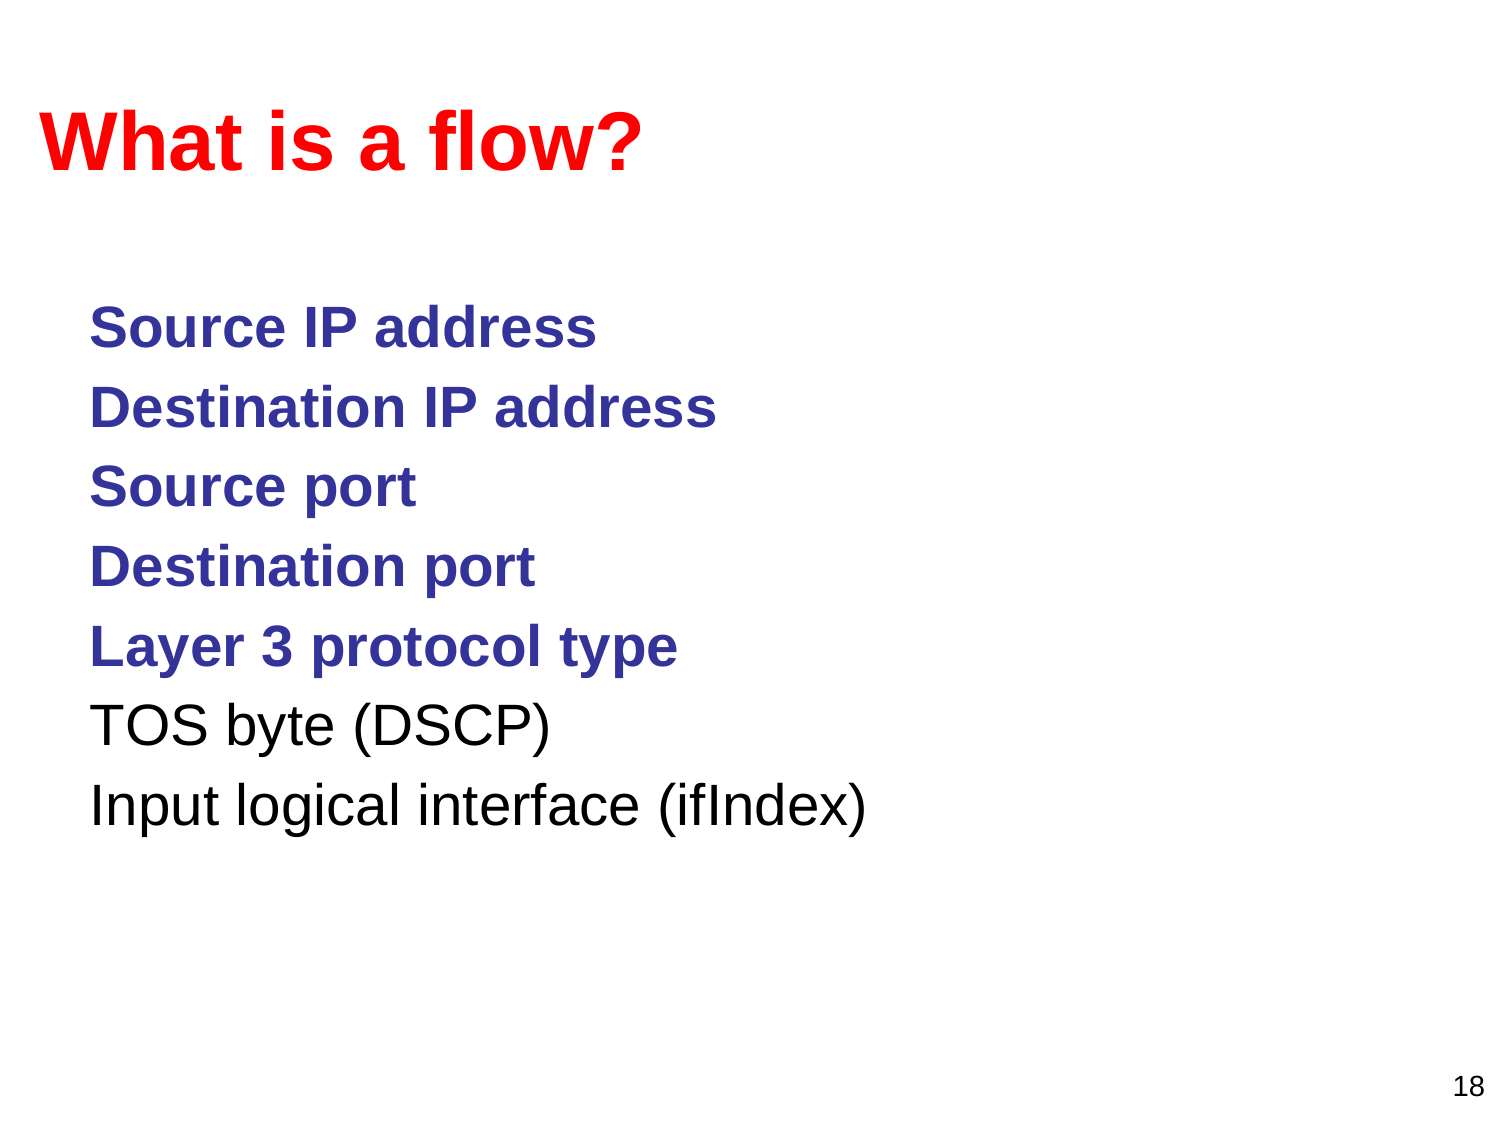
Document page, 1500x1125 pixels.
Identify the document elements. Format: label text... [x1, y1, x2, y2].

list Source IP address Destination IP address Source port Destination port Layer 3 protocol type TOS byte (DSCP) Input logical interface (ifIndex) [75, 287, 1426, 999]
title What is a flow? [24, 47, 1463, 236]
